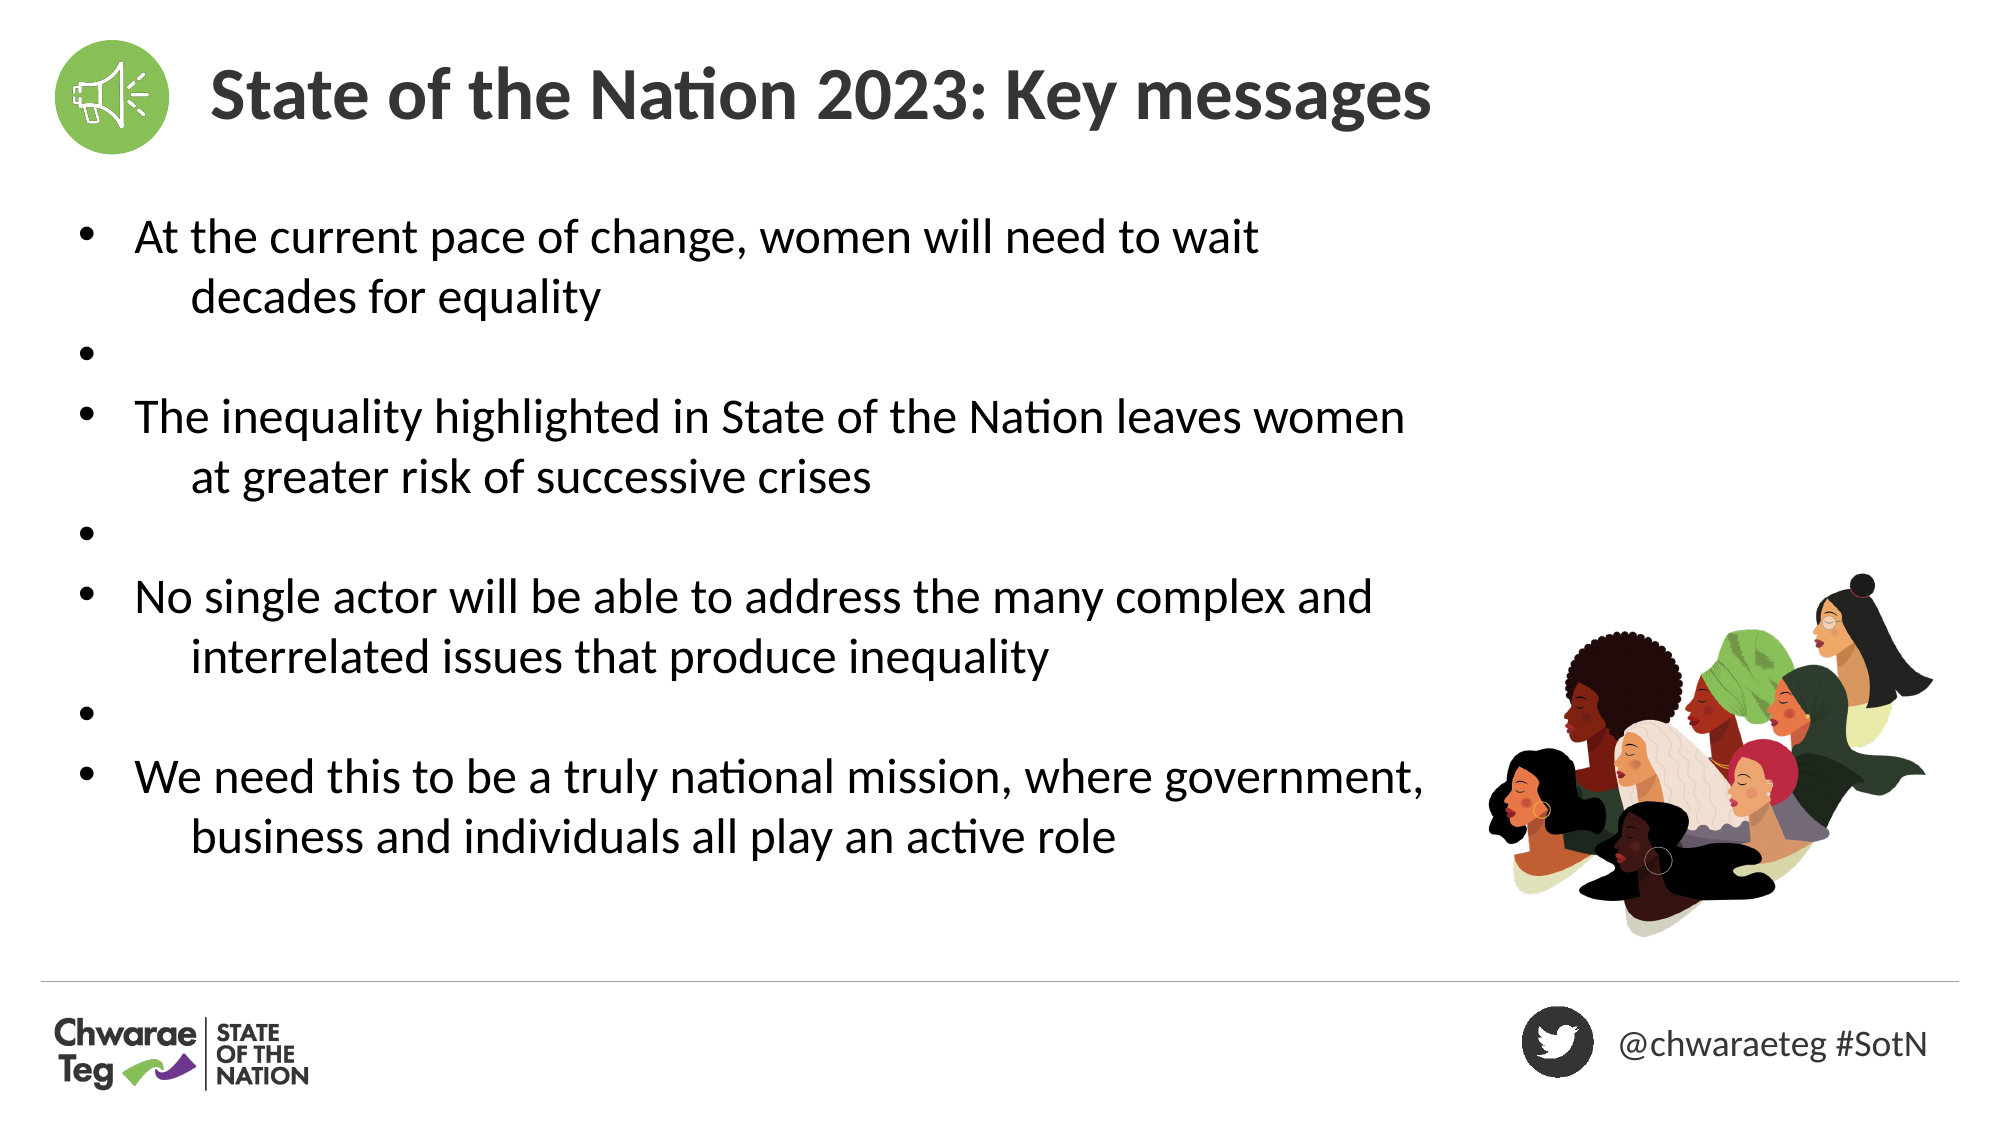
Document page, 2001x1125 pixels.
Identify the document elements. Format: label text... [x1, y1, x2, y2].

picture [30, 55, 186, 141]
text_box [73, 40, 151, 55]
text_box [75, 141, 149, 155]
text_box At the current pace of change, women will need to wait decades for equality The inequality highlighted in State of the Nation leaves women at greater risk of successive crises No single actor will be able to address the many complex and interrelated issues that produce inequality We need this to be a truly national mission, where government, business and individuals all play an active role [63, 195, 1453, 878]
picture [18, 998, 352, 1104]
text_box State of the Nation 2023: Key messages [195, 37, 1553, 144]
text_box @chwaraeteg #SotN [1601, 1011, 1983, 1072]
picture [1514, 998, 1602, 1085]
picture [1414, 542, 1983, 960]
